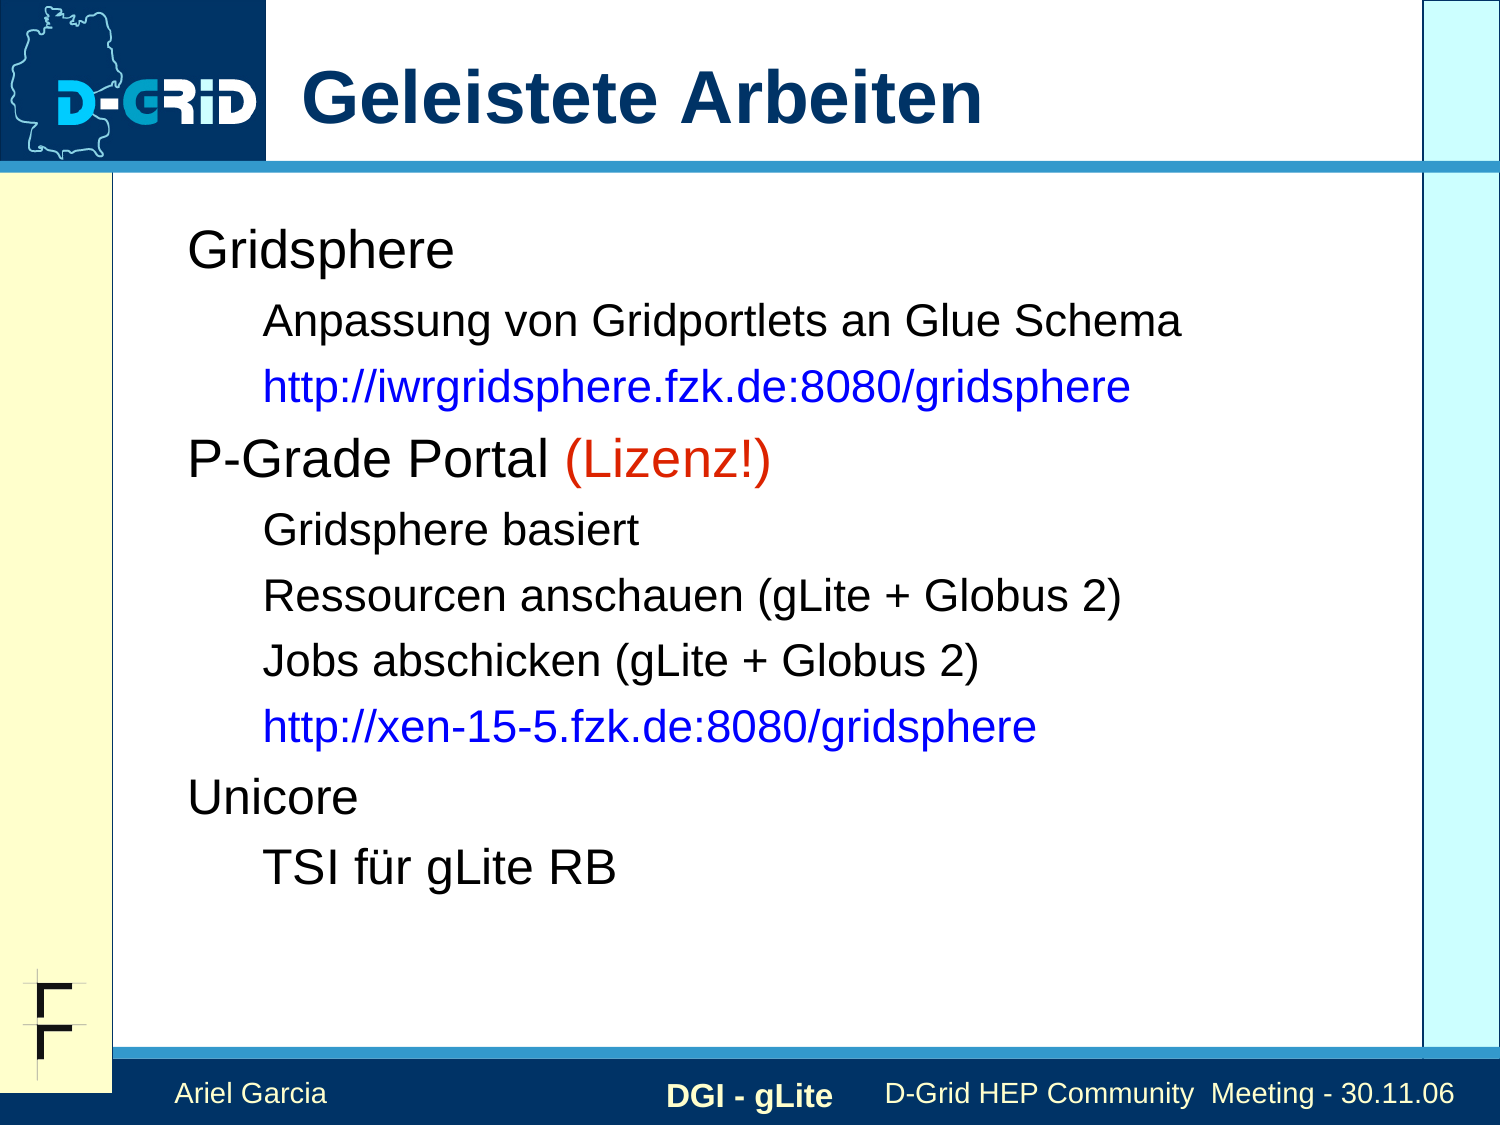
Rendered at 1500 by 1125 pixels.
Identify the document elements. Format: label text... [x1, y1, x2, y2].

picture [17, 964, 95, 1083]
title Geleistete Arbeiten [301, 0, 1376, 196]
picture [0, 0, 266, 160]
list Gridsphere Anpassung von Gridportlets an Glue Schema http://iwrgridsphere.fzk.de:8080/gridsphere P-Grade Portal (Lizenz!) Gridsphere basiert Ressourcen anschauen (gLite + Globus 2) Jobs abschicken (gLite + Globus 2) http://xen-15-5.fzk.de:8080/gridsphere Unicore TSI für gLite RB [187, 220, 1351, 948]
